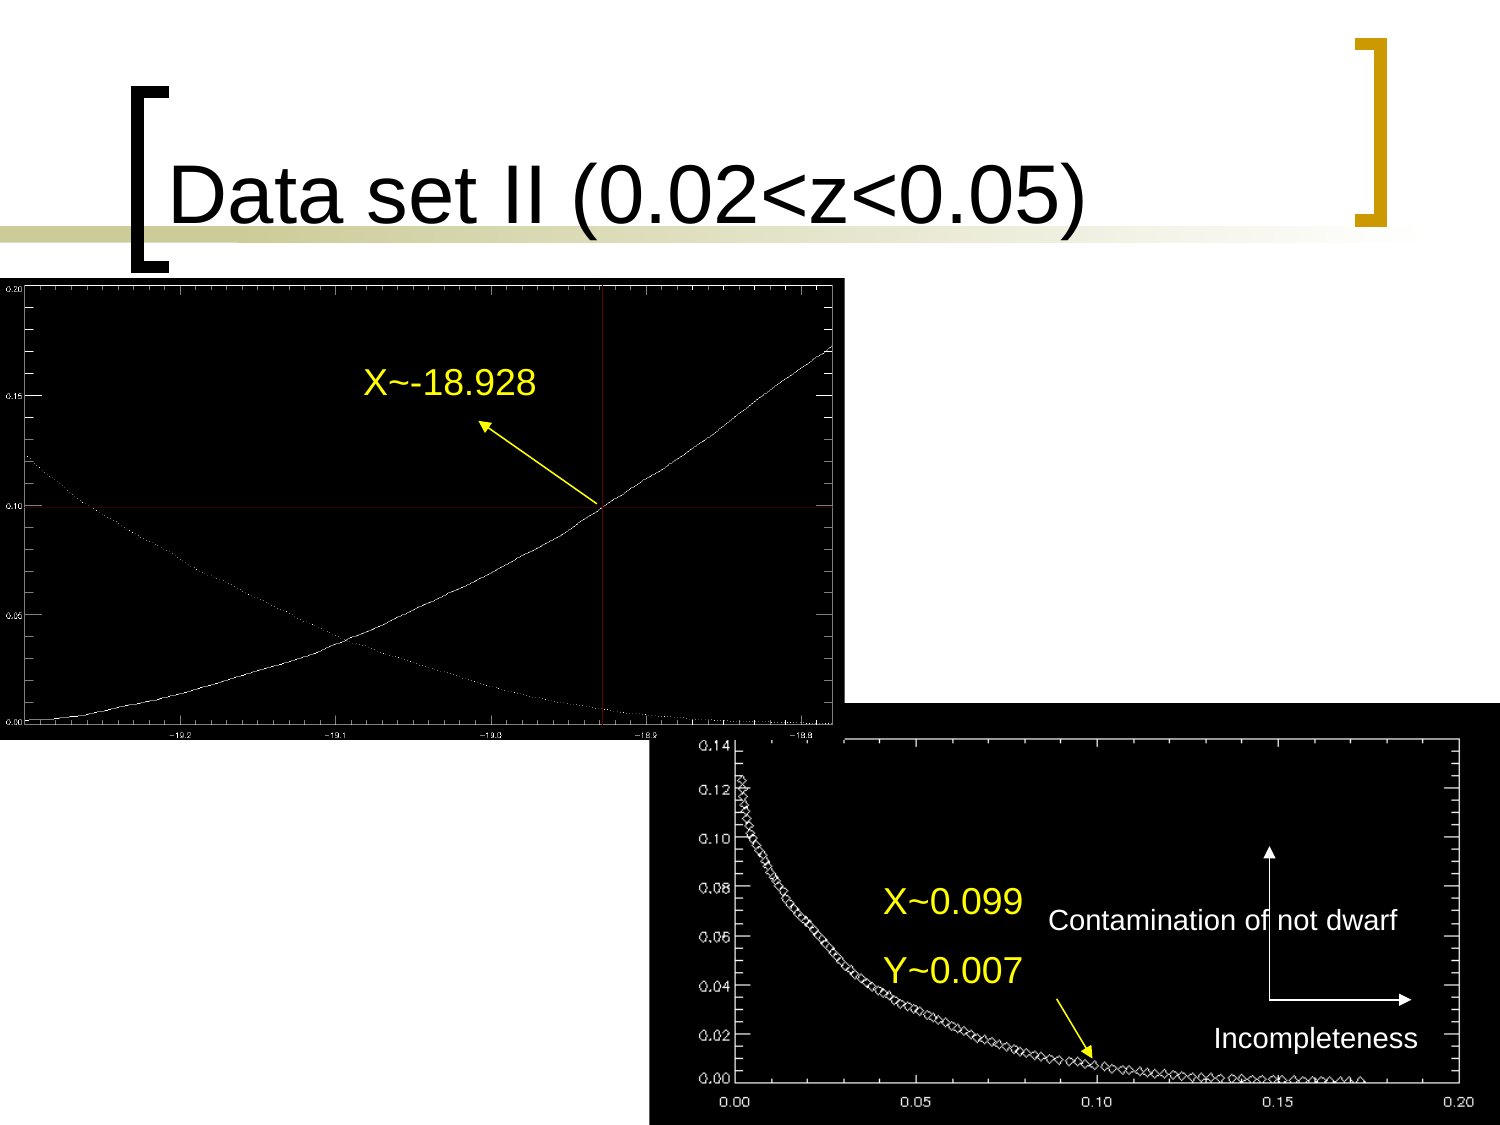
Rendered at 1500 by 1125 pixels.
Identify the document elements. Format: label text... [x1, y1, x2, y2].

title Data set II (0.02<z<0.05) [152, 15, 1328, 248]
text_box Incompleteness [1198, 1011, 1459, 1062]
picture [0, 278, 1500, 1125]
text_box X~0.099 Y~0.007 [868, 869, 1046, 999]
text_box Contamination of not dwarf [1046, 893, 1447, 944]
text_box X~-18.928 [348, 349, 561, 411]
